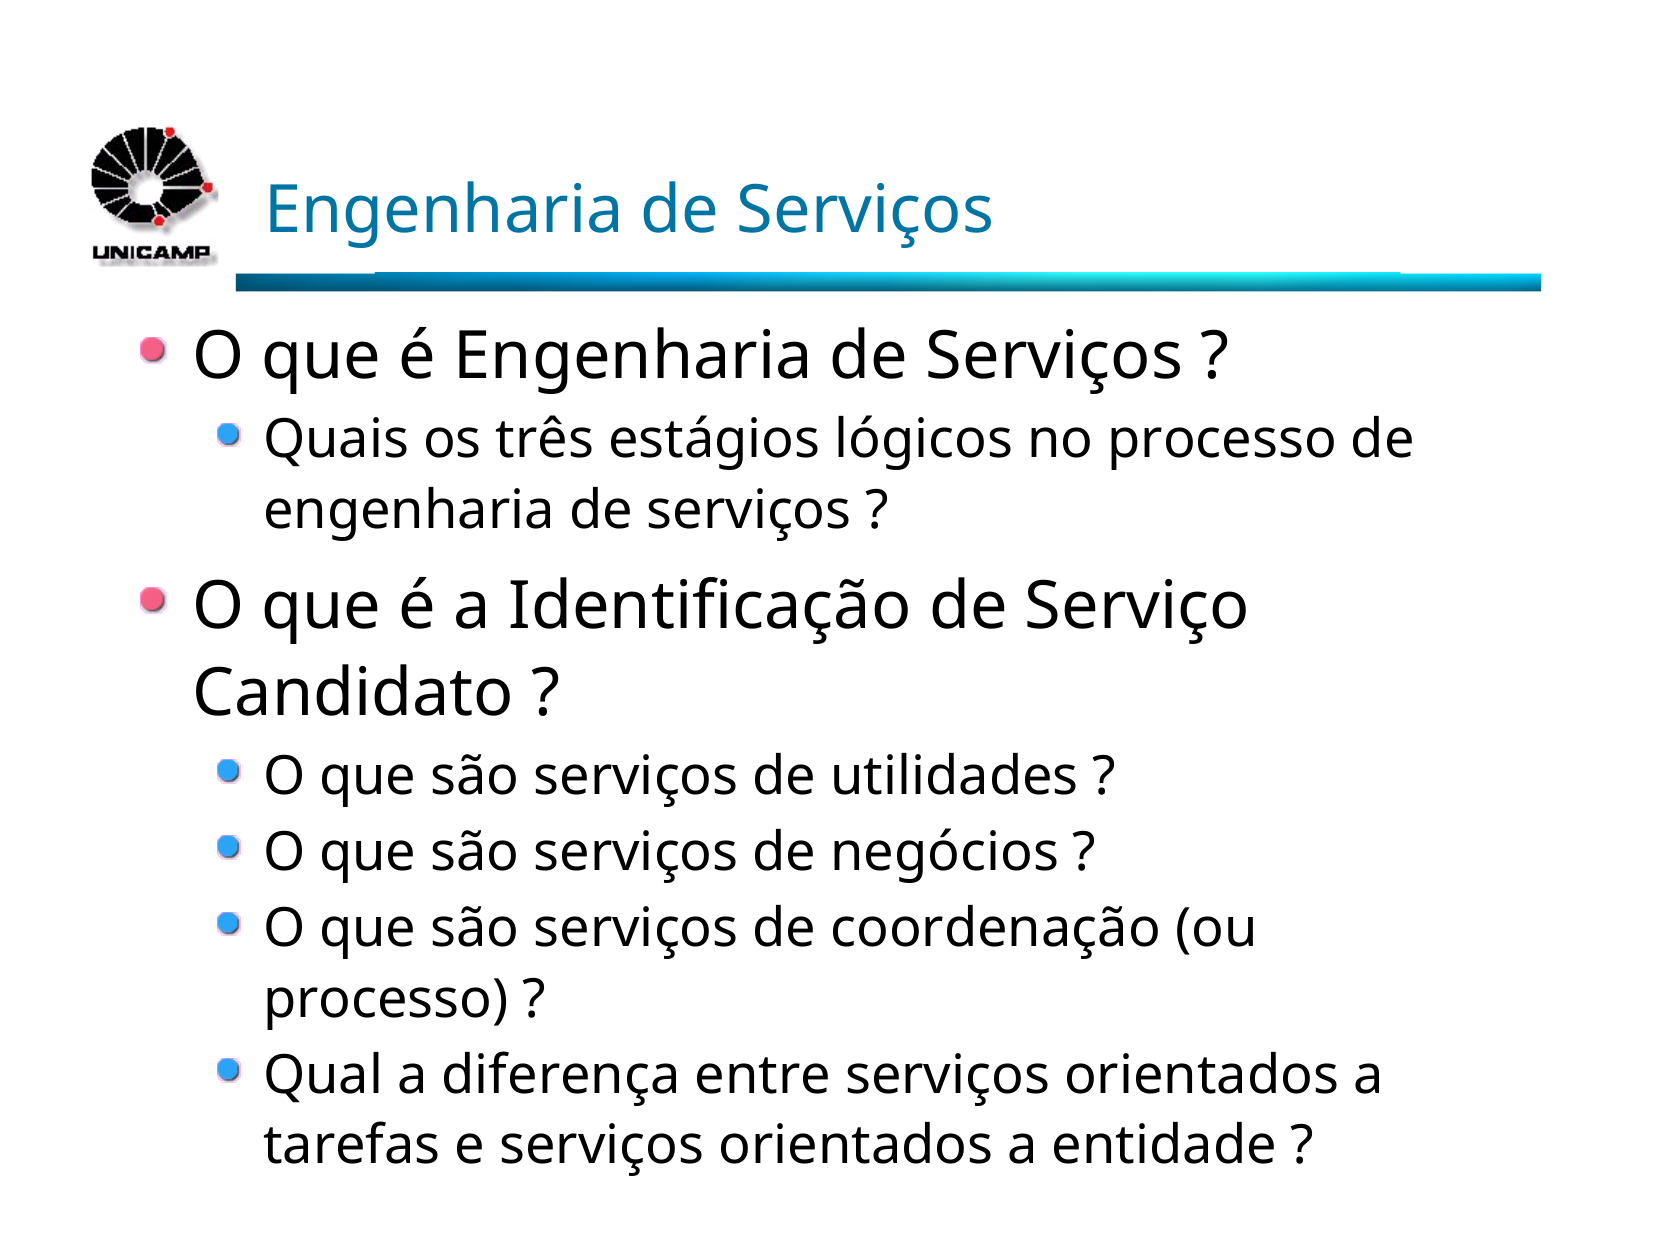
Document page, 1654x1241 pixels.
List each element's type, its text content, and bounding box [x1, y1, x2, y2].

title Engenharia de Serviços [264, 57, 1534, 250]
picture [125, 272, 1654, 295]
list O que é Engenharia de Serviços ? Quais os três estágios lógicos no processo de engenharia de serviços ? O que é a Identificação de Serviço Candidato ? O que são serviços de utilidades ? O que são serviços de negócios ? O que são serviços de coordenação (ou processo) ? Qual a diferença entre serviços orientados a tarefas e serviços orientados a entidade ? [121, 309, 1534, 1167]
